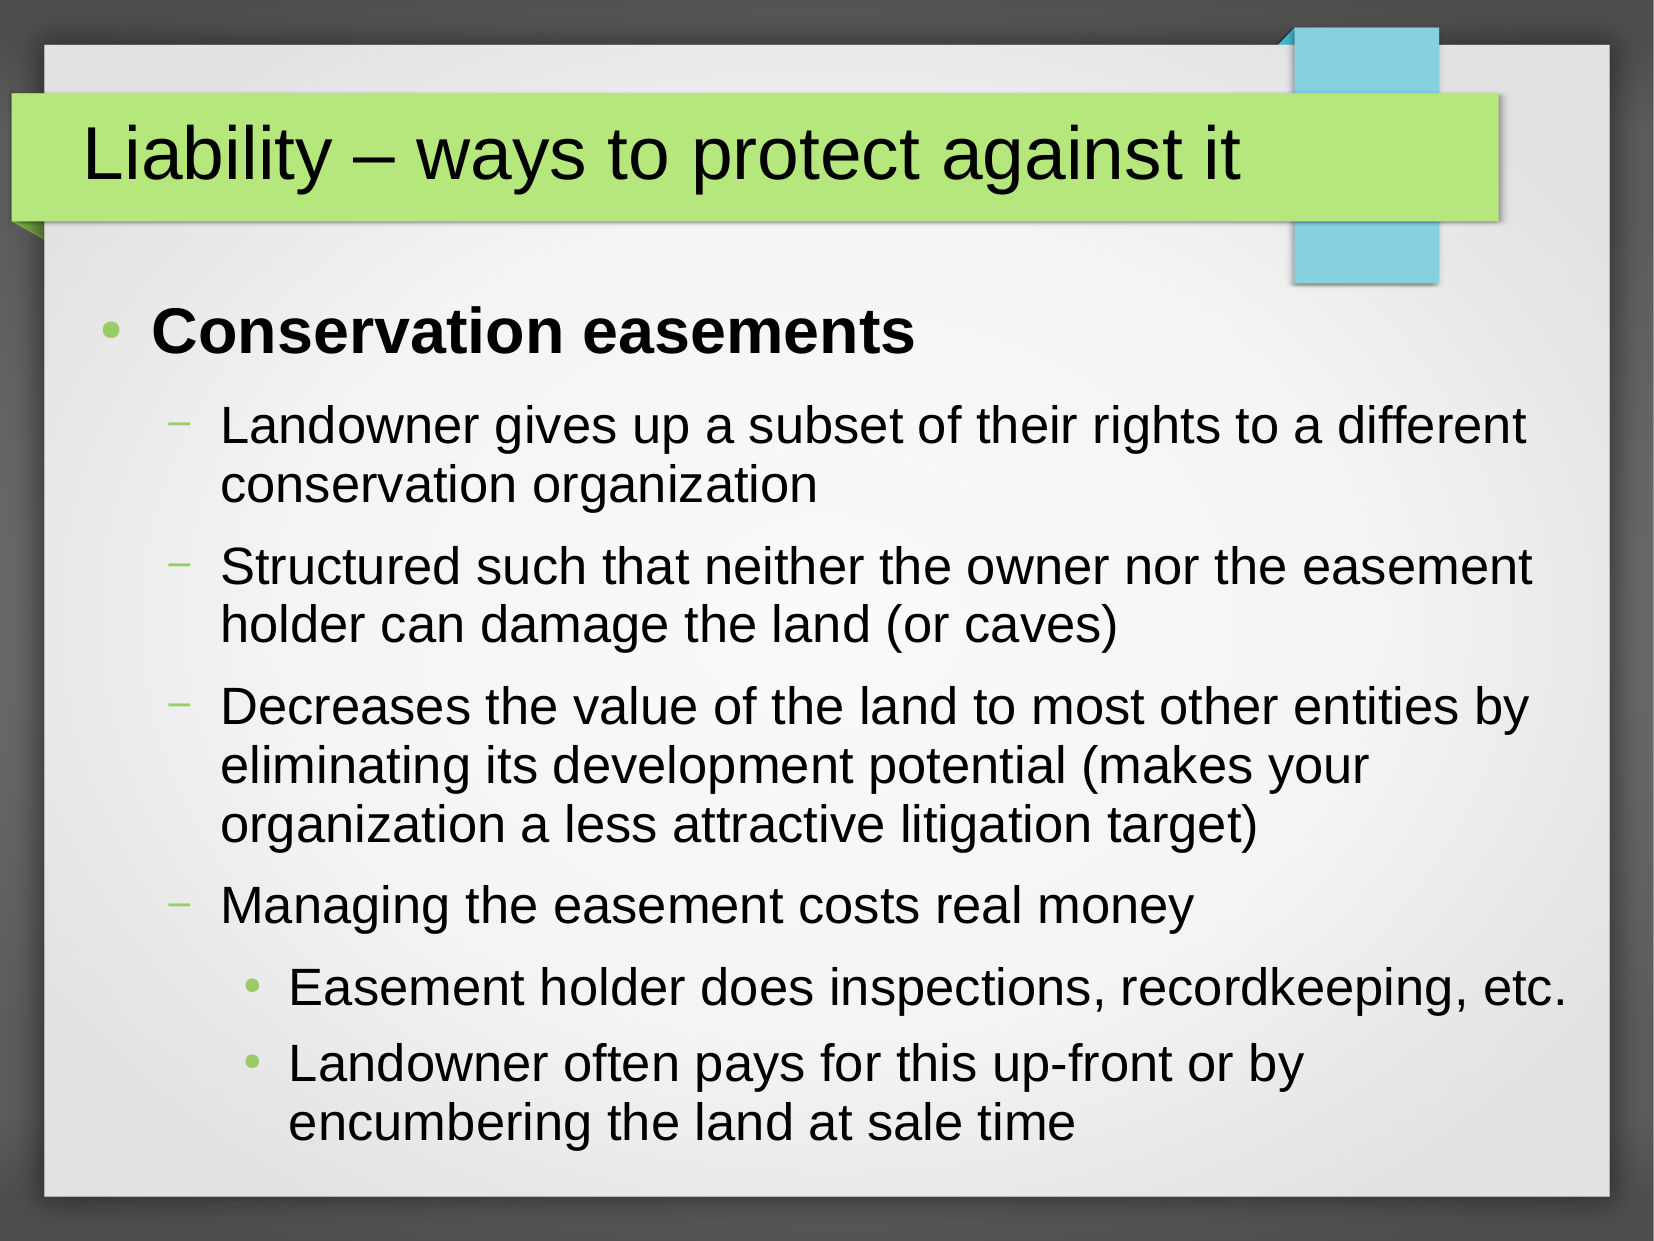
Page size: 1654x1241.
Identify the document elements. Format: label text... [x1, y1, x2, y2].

list Conservation easements Landowner gives up a subset of their rights to a different conservation organization Structured such that neither the owner nor the easement holder can damage the land (or caves) Decreases the value of the land to most other entities by eliminating its development potential (makes your organization a less attractive litigation target) Managing the easement costs real money Easement holder does inspections, recordkeeping, etc. Landowner often pays for this up-front or by encumbering the land at sale time [82, 295, 1571, 1171]
picture [0, 0, 1654, 1241]
title Liability – ways to protect against it [82, 94, 1264, 213]
